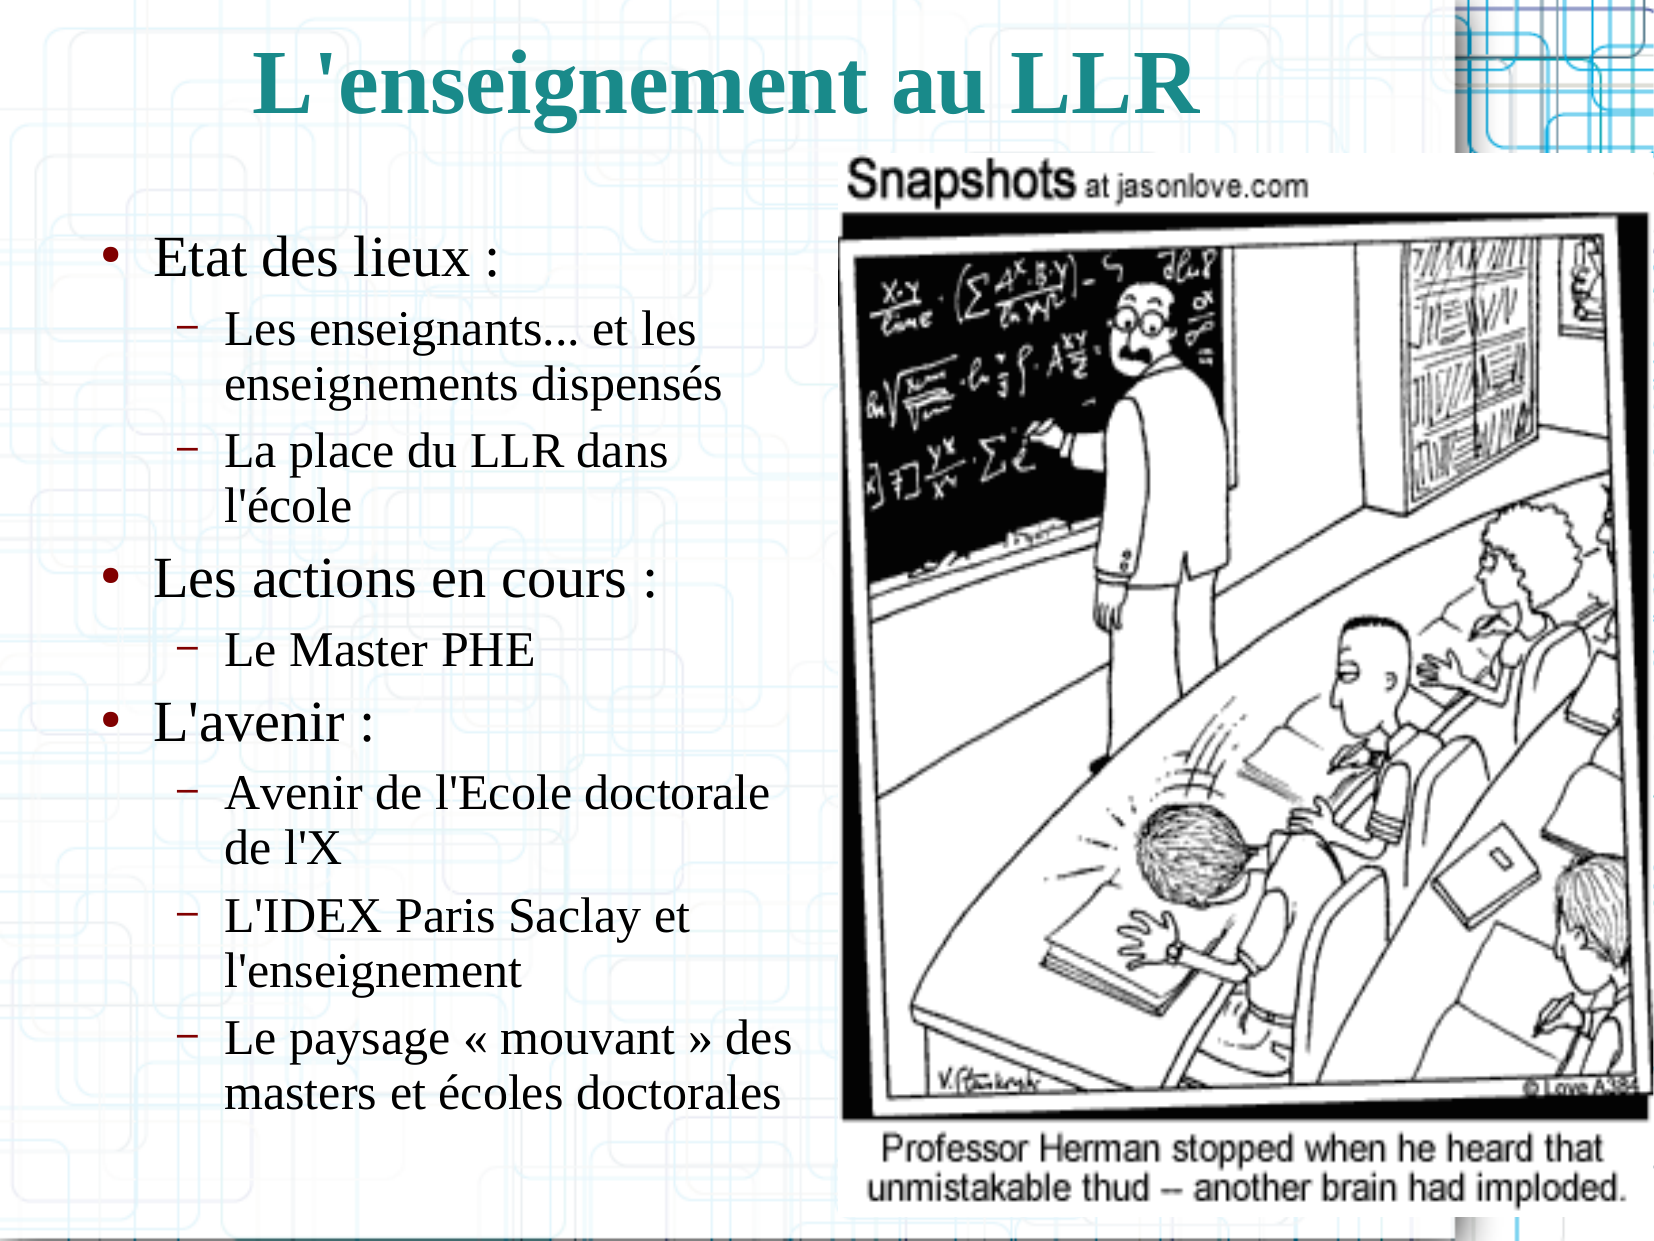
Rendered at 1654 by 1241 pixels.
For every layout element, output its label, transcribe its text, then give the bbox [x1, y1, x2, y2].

list Etat des lieux : Les enseignants... et les enseignements dispensés La place du LLR dans l'école Les actions en cours : Le Master PHE L'avenir : Avenir de l'Ecole doctorale de l'X L'IDEX Paris Saclay et l'enseignement Le paysage « mouvant » des masters et écoles doctorales [82, 224, 804, 1121]
picture [0, 0, 1654, 1241]
title L'enseignement au LLR [0, 29, 1453, 136]
